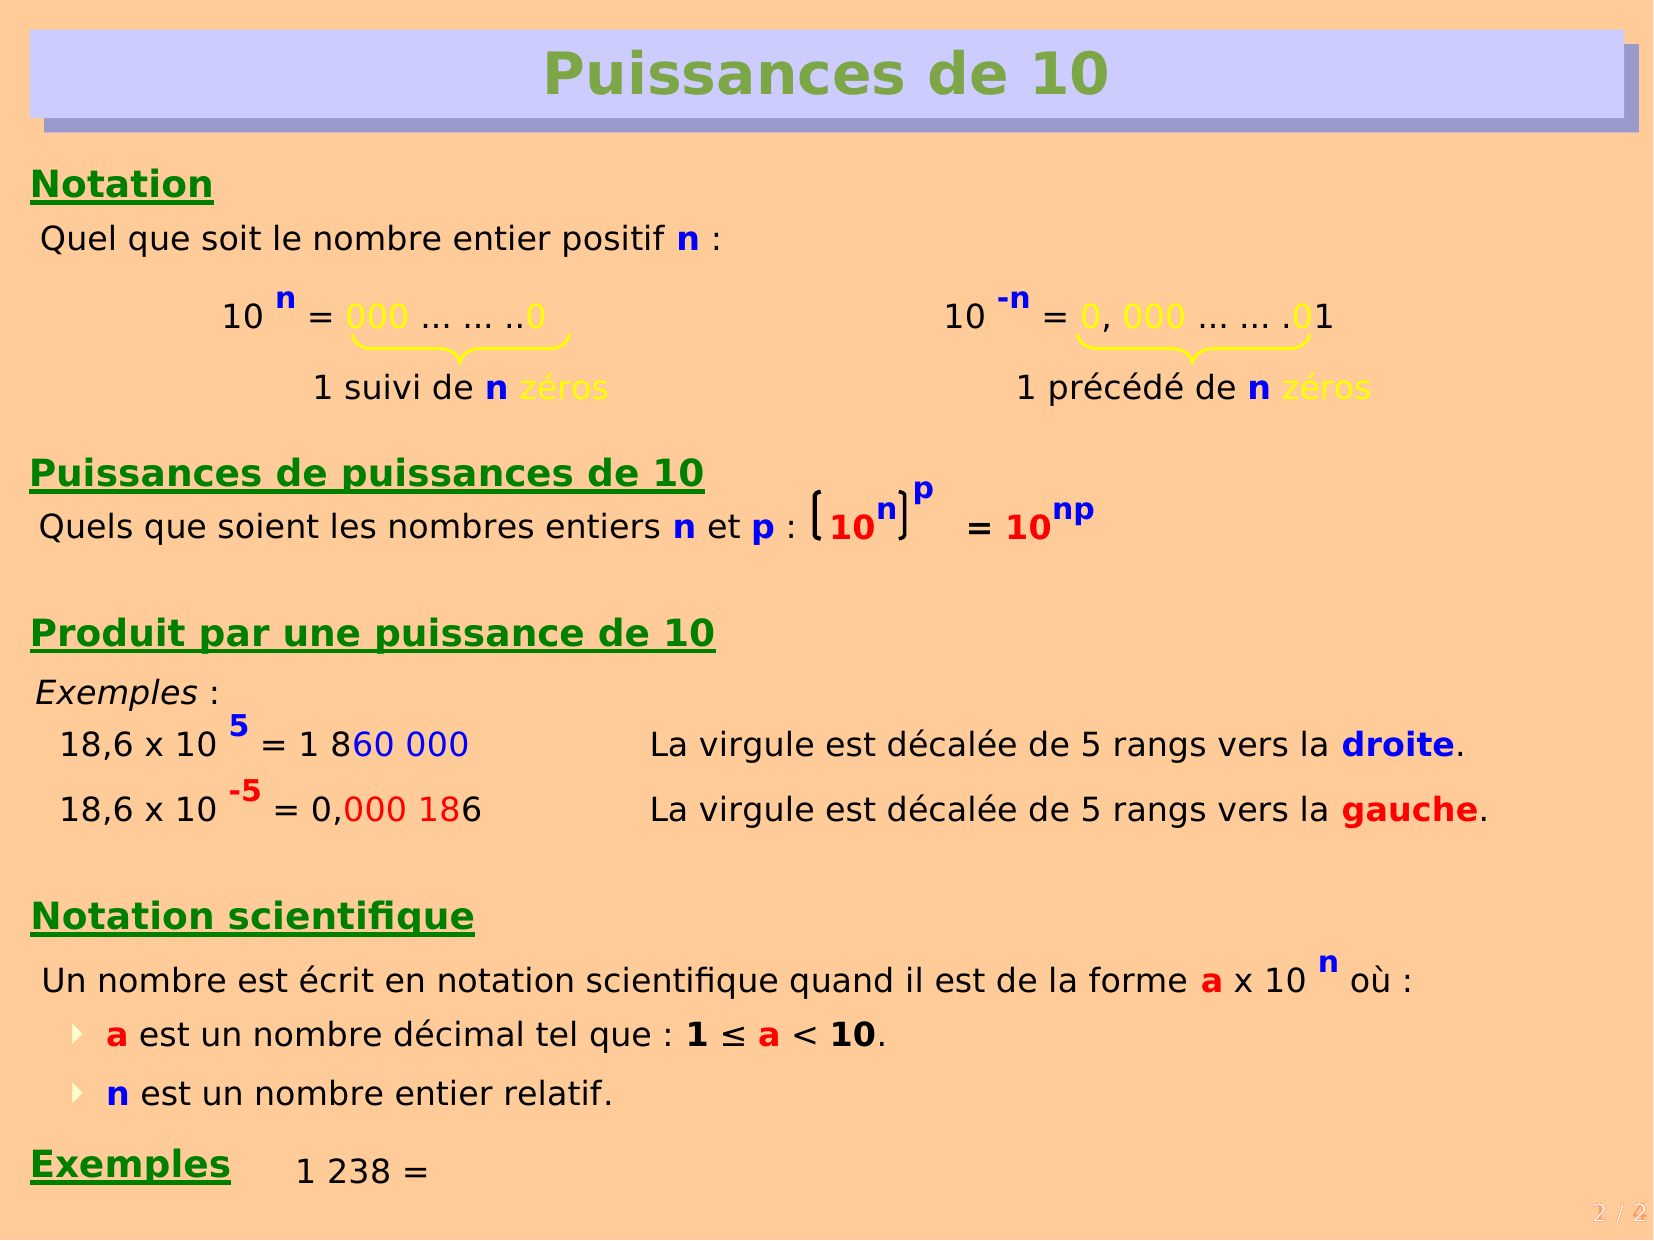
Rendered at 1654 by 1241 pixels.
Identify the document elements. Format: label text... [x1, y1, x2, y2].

text_box Quel que soit le nombre entier positif n : [39, 212, 723, 266]
text_box 1 238 = [295, 1152, 431, 1192]
text_box 10 -n = 0, 000 ... ... .01 [943, 280, 1344, 337]
text_box 10 n = 000 ... ... ..0 [207, 280, 570, 337]
text_box La virgule est décalée de 5 rangs vers la droite. [649, 725, 1466, 765]
text_box Puissances de puissances de 10 [28, 451, 706, 496]
title Puissances de 10 [29, 29, 1625, 119]
text_box 2 / 2 [1591, 1198, 1649, 1235]
text_box 1 précédé de n zéros [1015, 368, 1373, 408]
text_box 18,6 x 10 5 = 1 860 000 [59, 708, 471, 765]
text_box Un nombre est écrit en notation scientifique quand il est de la forme a x 10 n où : [41, 944, 1459, 1001]
text_box p [912, 470, 935, 527]
text_box 10n = 10np [760, 491, 1096, 548]
text_box Notation [29, 162, 215, 207]
text_box Exemples : [35, 666, 221, 720]
text_box Produit par une puissance de 10 [29, 611, 717, 656]
text_box 18,6 x 10 -5 = 0,000 186 [59, 773, 483, 830]
text_box 1 suivi de n zéros [307, 368, 615, 414]
text_box  a est un nombre décimal tel que : 1 ≤ a < 10. [62, 1015, 888, 1055]
text_box  n est un nombre entier relatif. [62, 1074, 614, 1114]
text_box Notation scientifique [29, 894, 477, 939]
text_box Quels que soient les nombres entiers n et p : [38, 500, 798, 554]
text_box La virgule est décalée de 5 rangs vers la gauche. [649, 790, 1490, 830]
text_box Exemples [29, 1142, 232, 1187]
